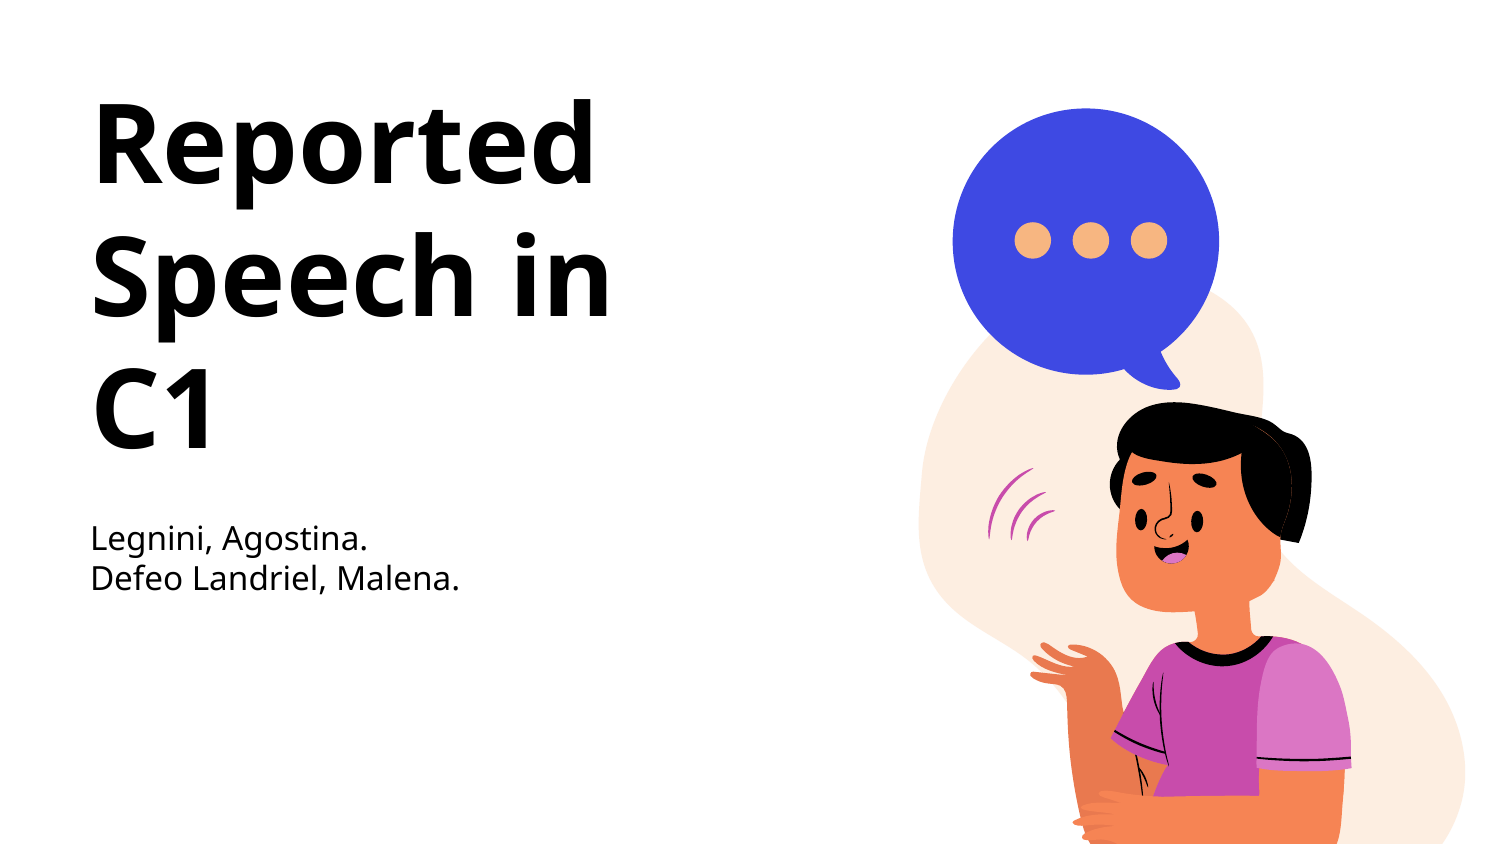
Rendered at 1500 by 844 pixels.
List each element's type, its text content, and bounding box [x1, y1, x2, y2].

title Reported Speech in C1 [75, 137, 782, 407]
subtitle Legnini, Agostina. Defeo Landriel, Malena. [75, 517, 782, 596]
text_box [918, 108, 1466, 844]
